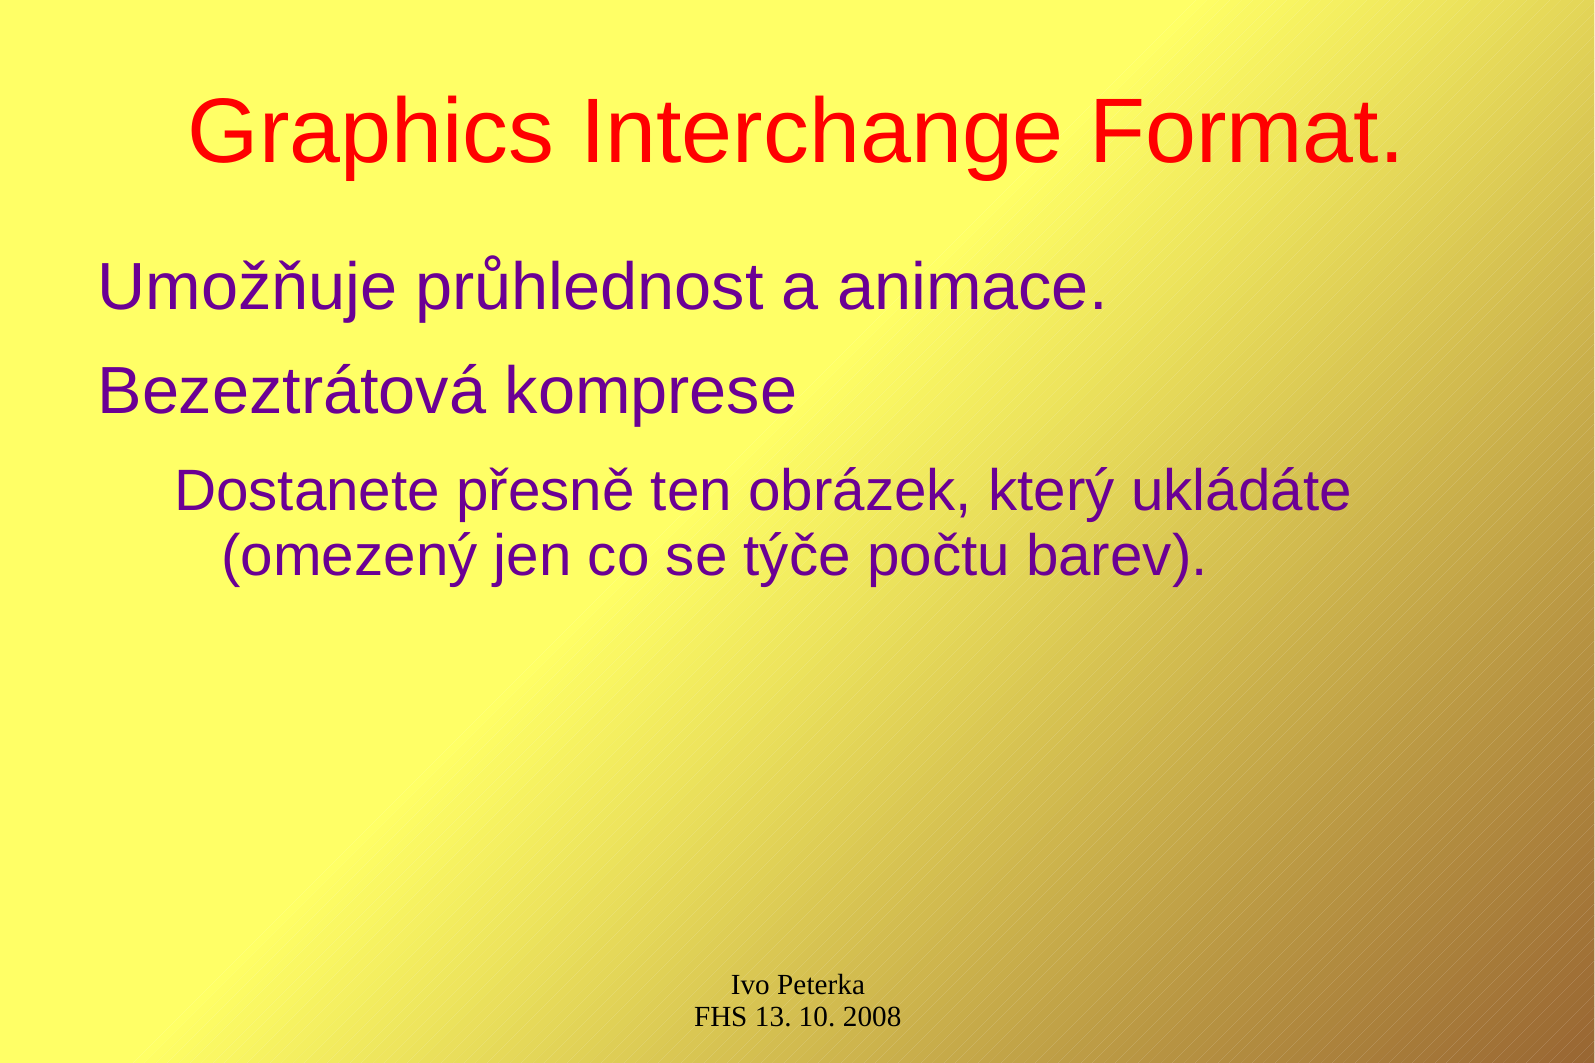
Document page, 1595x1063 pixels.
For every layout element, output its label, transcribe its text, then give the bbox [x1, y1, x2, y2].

title Graphics Interchange Format. [79, 49, 1515, 213]
list Umožňuje průhlednost a animace. Bezeztrátová komprese Dostanete přesně ten obrázek, který ukládáte (omezený jen co se týče počtu barev). [79, 248, 1515, 936]
